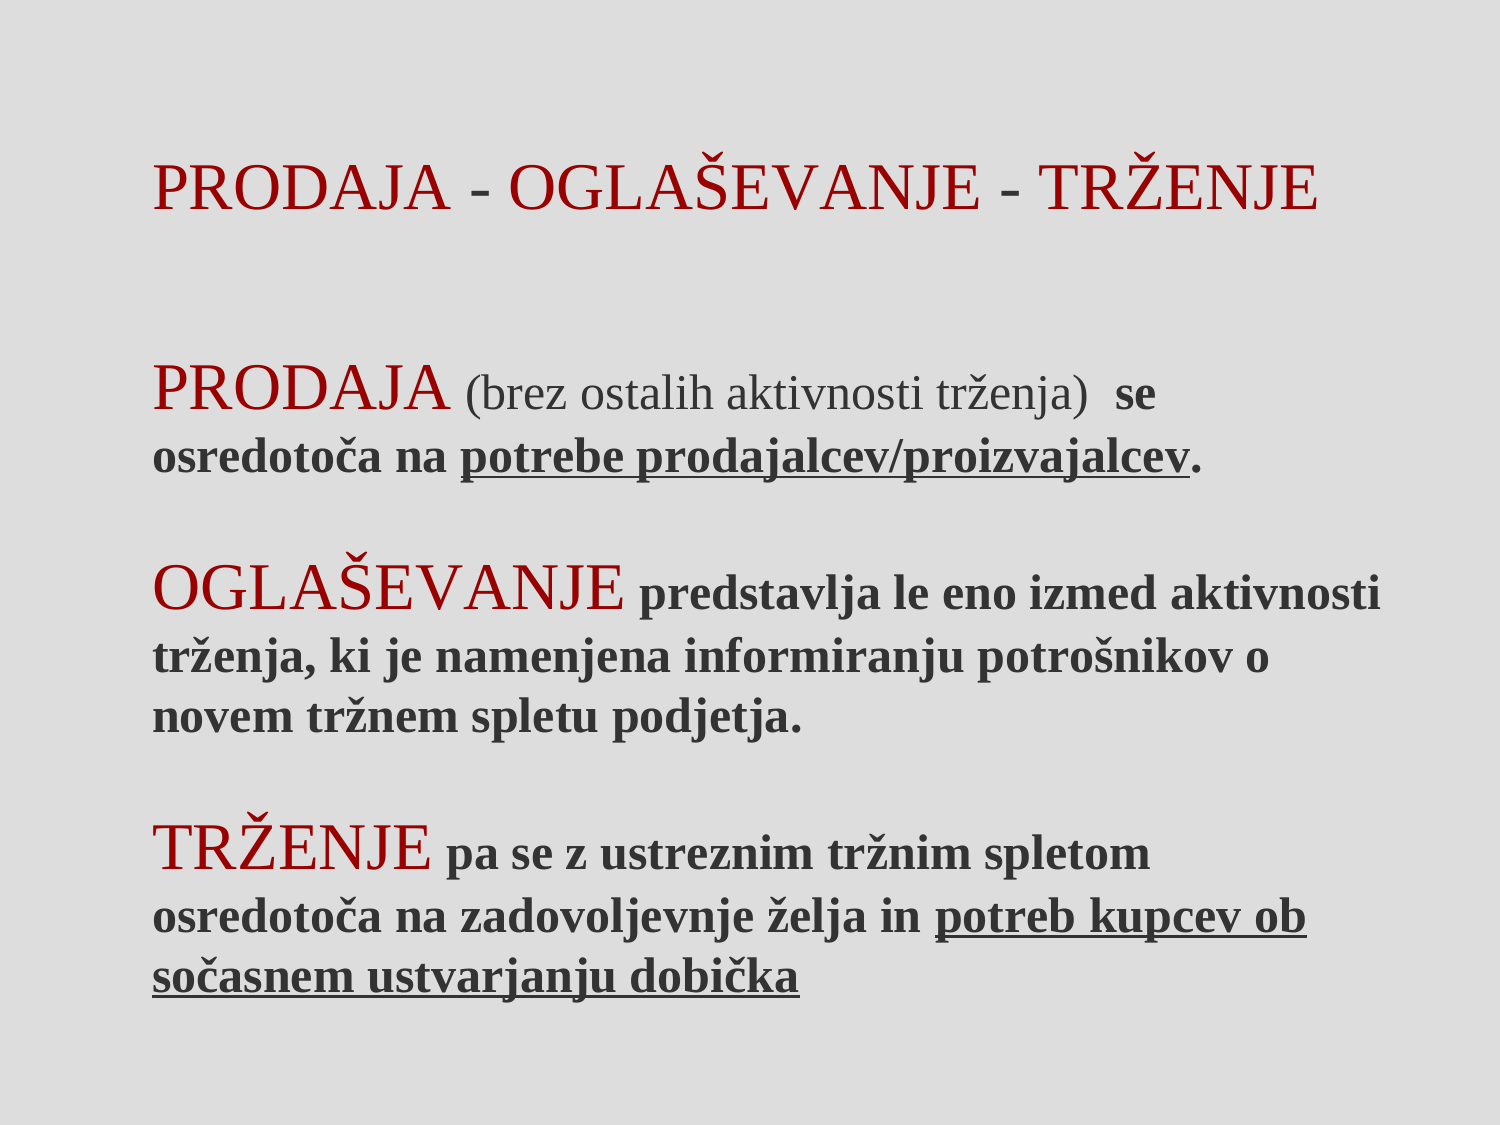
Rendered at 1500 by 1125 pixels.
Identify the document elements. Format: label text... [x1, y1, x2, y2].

text_box PRODAJA - OGLAŠEVANJE - TRŽENJE PRODAJA (brez ostalih aktivnosti trženja) se osredotoča na potrebe prodajalcev/proizvajalcev. OGLAŠEVANJE predstavlja le eno izmed aktivnosti trženja, ki je namenjena informiranju potrošnikov o novem tržnem spletu podjetja. TRŽENJE pa se z ustreznim tržnim spletom osredotoča na zadovoljevnje želja in potreb kupcev ob sočasnem ustvarjanju dobička [137, 74, 1401, 1071]
